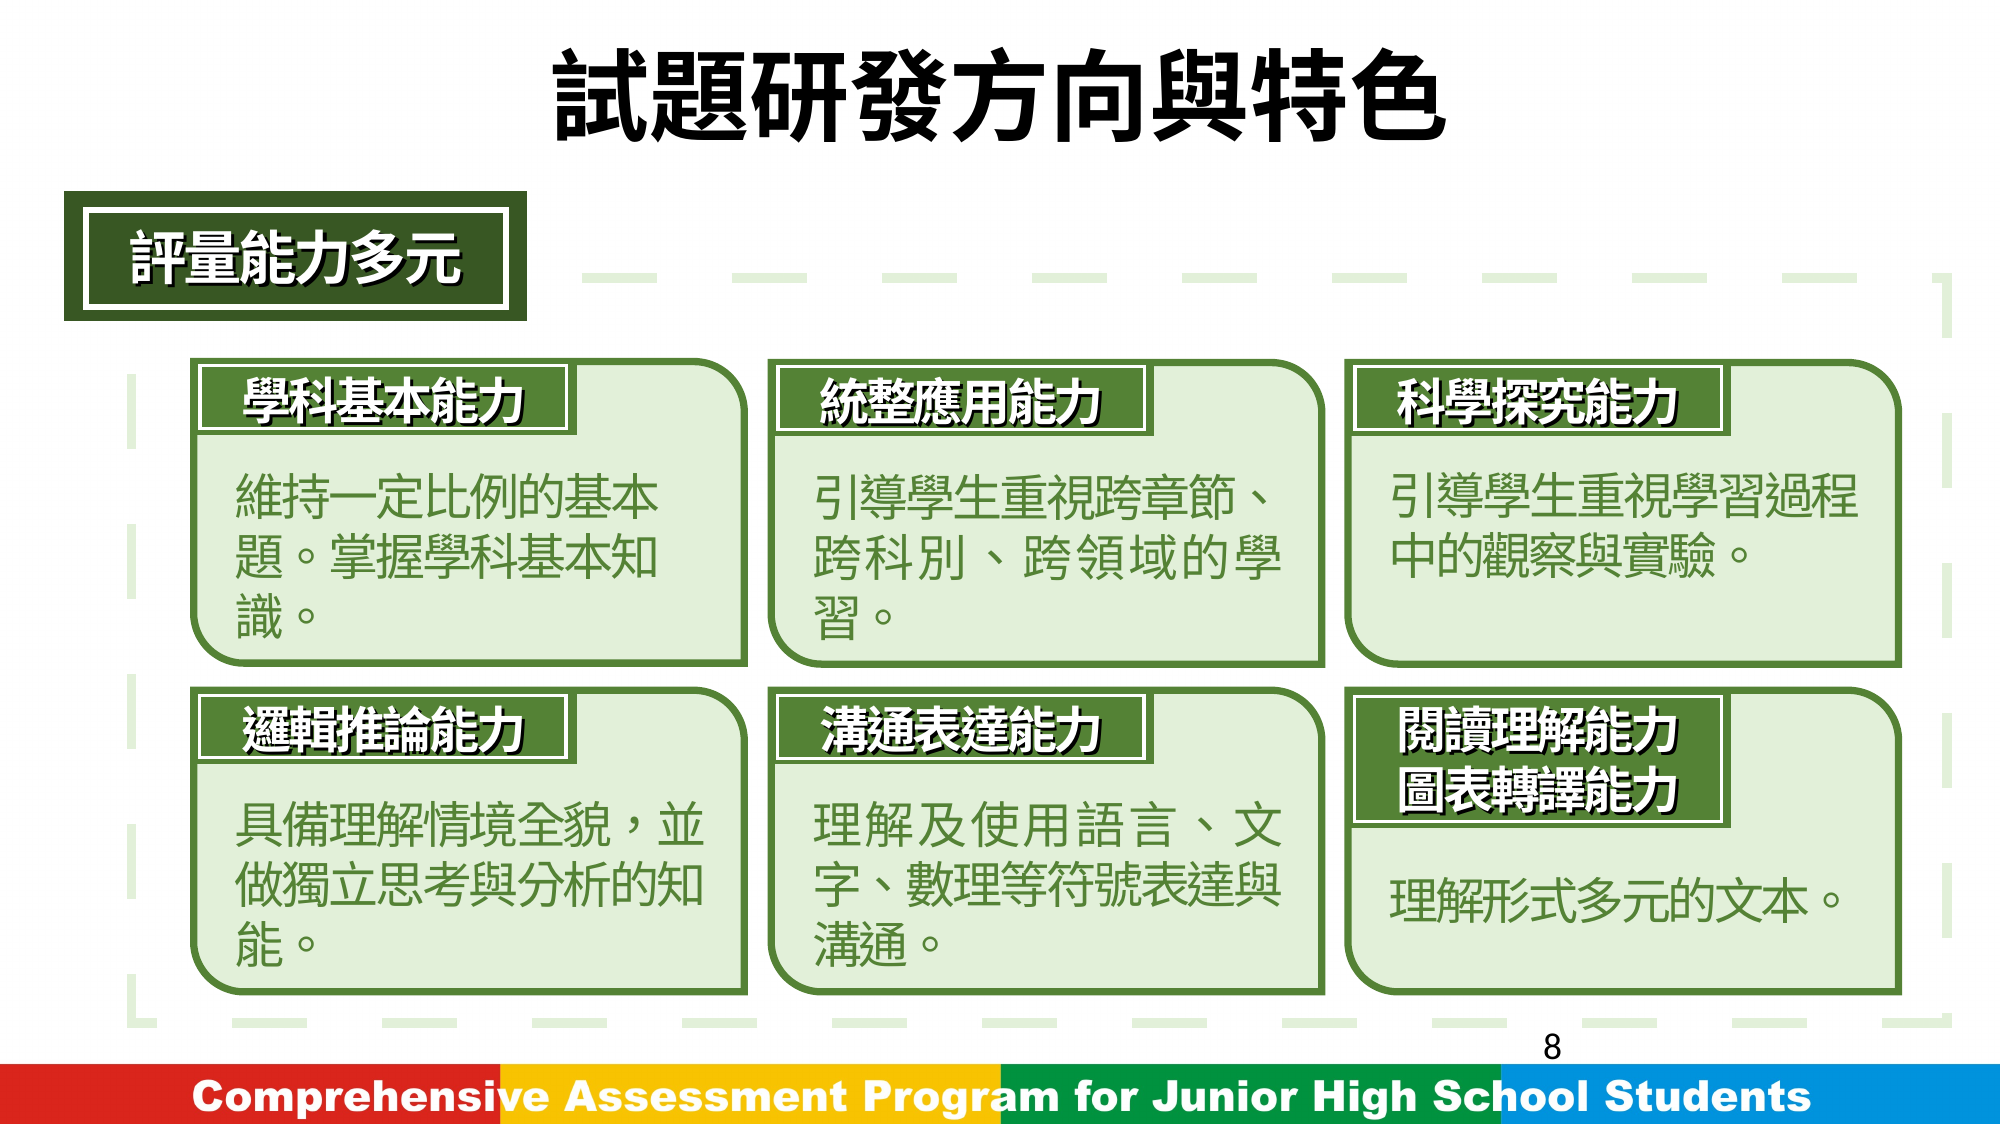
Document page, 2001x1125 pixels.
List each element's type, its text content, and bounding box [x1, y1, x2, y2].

text_box 閱讀理解能力 圖表轉譯能力 [1348, 691, 1729, 826]
text_box 邏輯推論能力 [194, 691, 575, 762]
text_box 引導學生重視學習過程中的觀察與實驗。 [1375, 457, 1873, 591]
text_box [193, 690, 745, 992]
text_box 具備理解情境全貌，並做獨立思考與分析的知能。 [221, 784, 719, 984]
text_box [1347, 690, 1899, 992]
text_box 溝通表達能力 [771, 691, 1152, 762]
text_box [771, 690, 1322, 992]
text_box 試題研發方向與特色 [99, 0, 1900, 188]
text_box 科學探究能力 [1348, 363, 1729, 434]
text_box 學科基本能力 [194, 362, 575, 433]
text_box 維持一定比例的基本題。掌握學科基本知識。 [221, 455, 719, 655]
text_box 8 [1528, 1014, 1995, 1075]
text_box 理解形式多元的文本。 [1375, 848, 1873, 951]
text_box 統整應用能力 [771, 363, 1152, 434]
text_box 理解及使用語言、文字、數理等符號表達與溝通。 [798, 784, 1297, 984]
text_box 評量能力多元 [65, 192, 526, 320]
text_box [193, 361, 745, 664]
text_box [771, 362, 1322, 665]
text_box [1347, 362, 1899, 665]
text_box 引導學生重視跨章節、跨科別、跨領域的學習。 [798, 456, 1297, 656]
